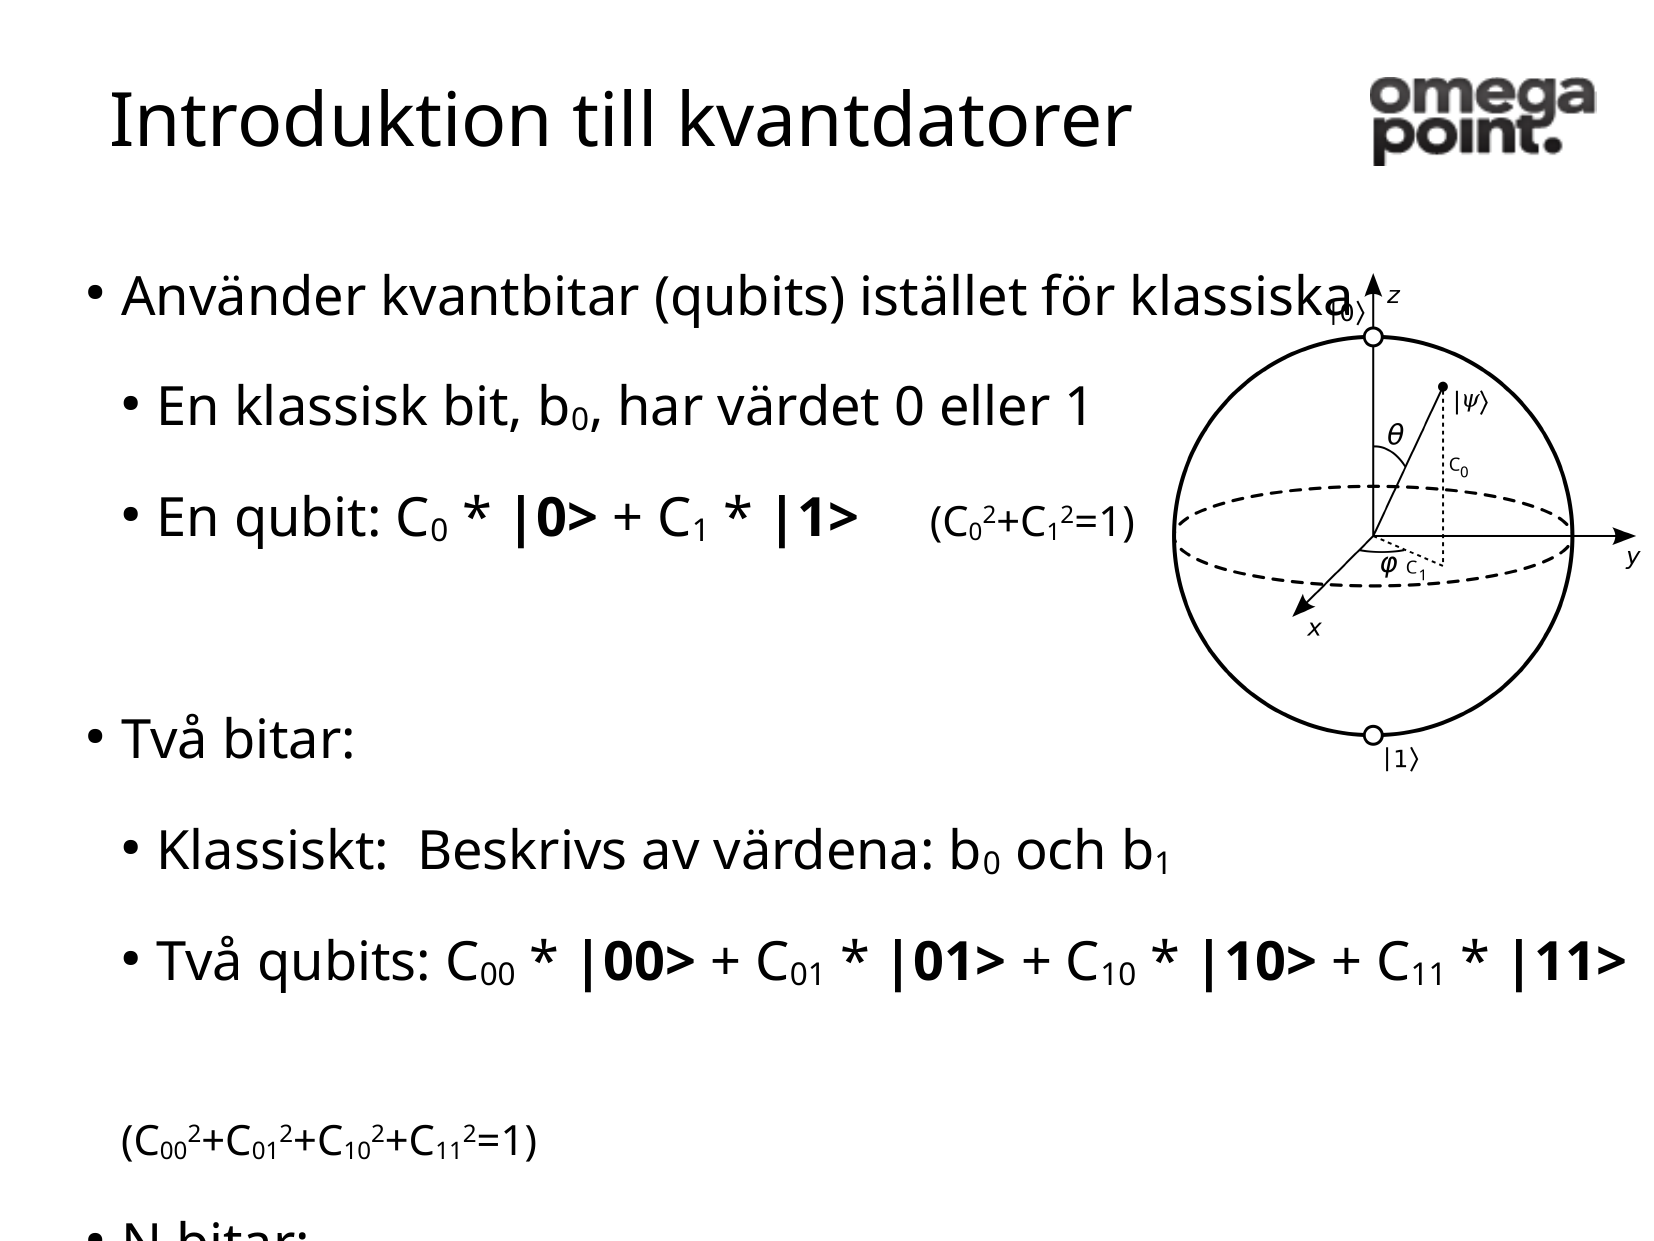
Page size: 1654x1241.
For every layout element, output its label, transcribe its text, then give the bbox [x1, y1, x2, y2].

text_box Använder kvantbitar (qubits) istället för klassiska En klassisk bit, b0, har värdet 0 eller 1 En qubit: C0 * |0> + C1 * |1> (C02+C12=1) Två bitar: Klassiskt: Beskrivs av värdena: b0 och b1 Två qubits: C00 * |00> + C01 * |01> + C10 * |10> + C11 * |11> (C002+C012+C102+C112=1) N bitar: Klassiskt: Beskrivs av N värden: b0, b1, …, bN-1 N qubits: Beskrivs av 2N värden: C[0,1]*N [70, 212, 1654, 1241]
picture [1168, 271, 1642, 773]
text_box Introduktion till kvantdatorer [94, 59, 1219, 261]
picture [1370, 77, 1597, 166]
